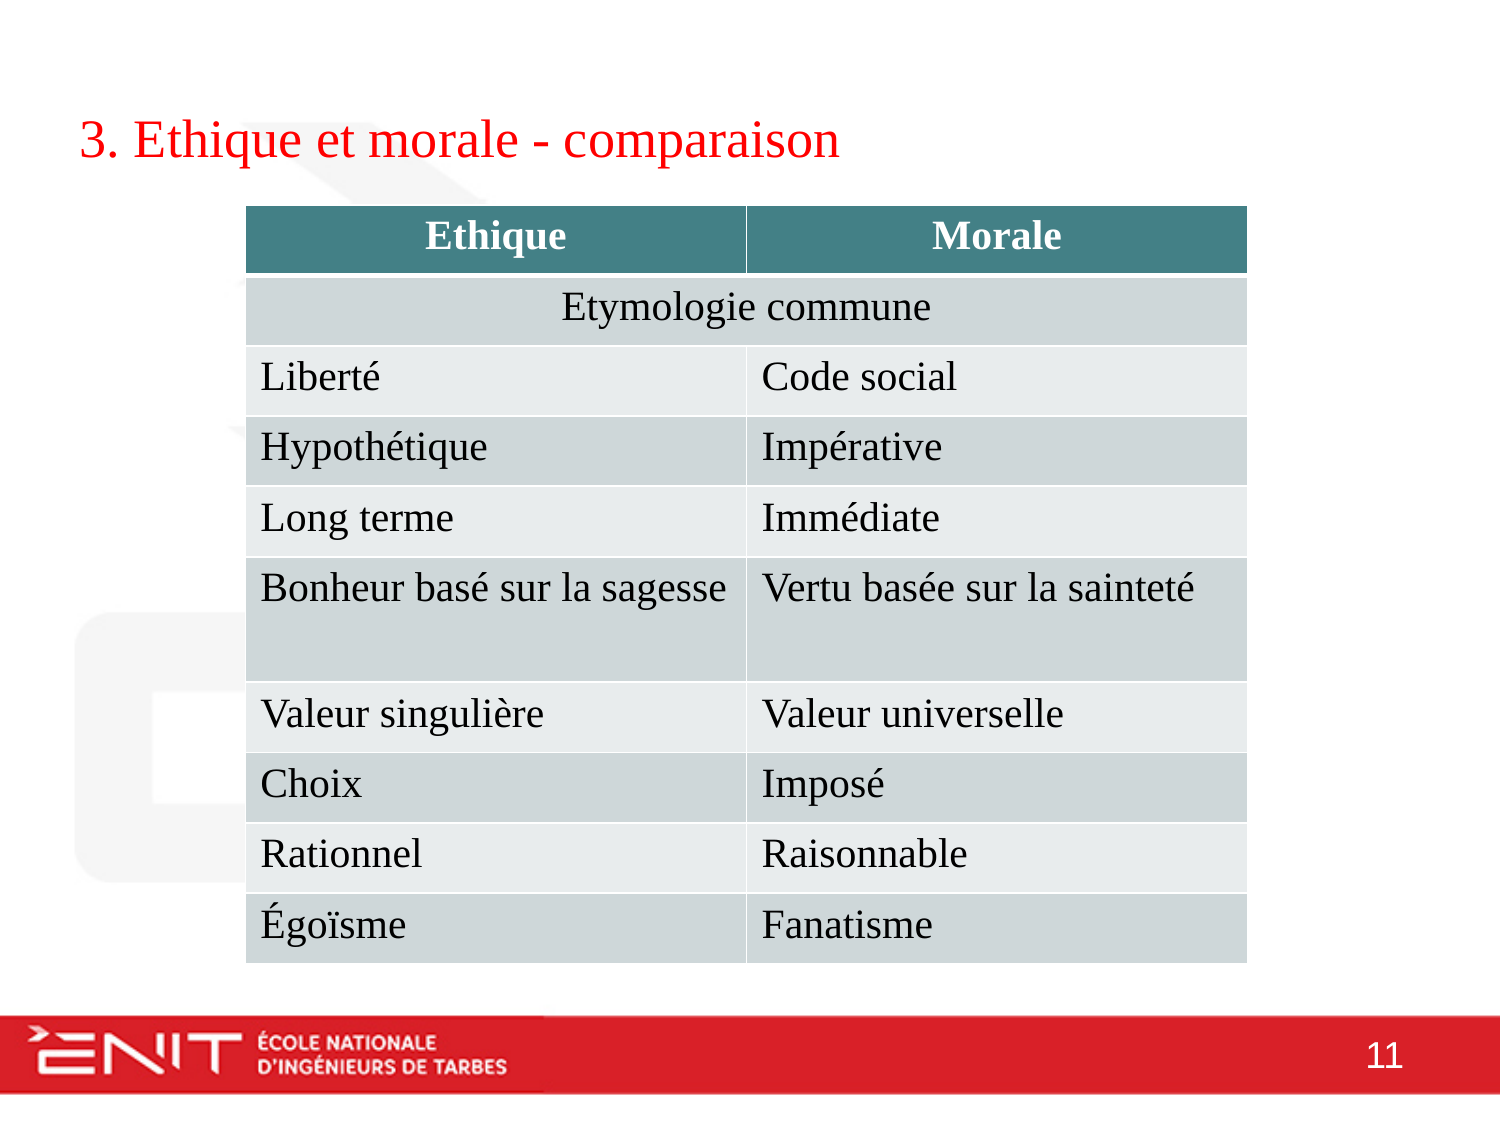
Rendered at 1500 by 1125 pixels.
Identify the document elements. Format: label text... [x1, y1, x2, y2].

table_cell Vertu basée sur la sainteté [747, 558, 1247, 681]
table_cell Raisonnable [747, 824, 1247, 892]
table_cell Imposé [747, 753, 1247, 822]
table_cell Long terme [246, 487, 746, 556]
table_cell Bonheur basé sur la sagesse [246, 558, 746, 681]
table_cell Valeur universelle [747, 683, 1247, 752]
table_cell Etymologie commune [246, 278, 1247, 345]
table_cell Choix [246, 753, 746, 822]
table_cell Hypothétique [246, 417, 746, 485]
table_cell Fanatisme [747, 894, 1247, 963]
picture [0, 0, 1500, 1125]
table_header Ethique [246, 206, 746, 273]
text_box <numéro> [1350, 1027, 1500, 1098]
title 3. Ethique et morale - comparaison [64, 31, 1359, 249]
table_cell Valeur singulière [246, 683, 746, 752]
table_cell Immédiate [747, 487, 1247, 556]
table_header Morale [747, 206, 1247, 273]
table_cell Code social [747, 347, 1247, 415]
table_cell Impérative [747, 417, 1247, 485]
table_cell Liberté [246, 347, 746, 415]
table_cell Rationnel [246, 824, 746, 892]
table_cell Égoïsme [246, 894, 746, 963]
